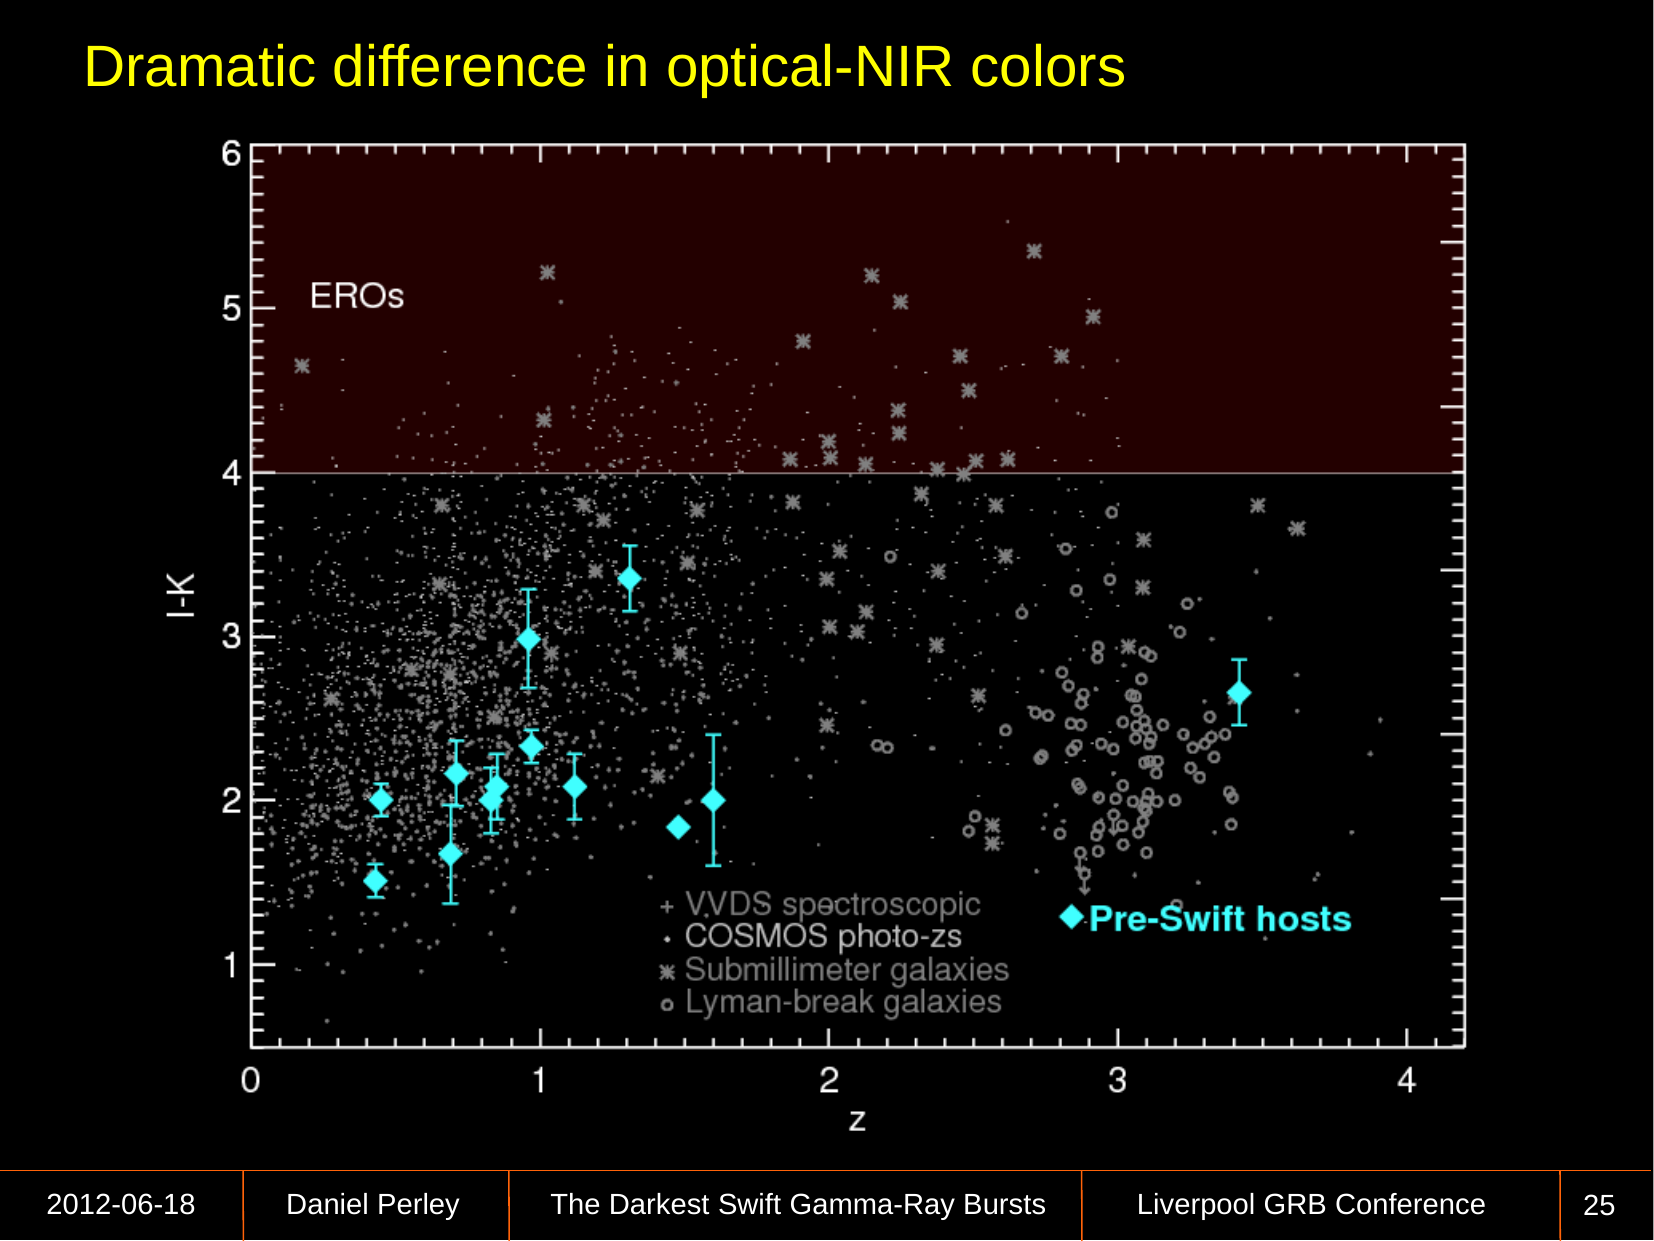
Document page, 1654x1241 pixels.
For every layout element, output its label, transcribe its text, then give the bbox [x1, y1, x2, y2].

picture [159, 134, 1476, 1139]
title Dramatic difference in optical-NIR colors [83, 33, 1574, 100]
